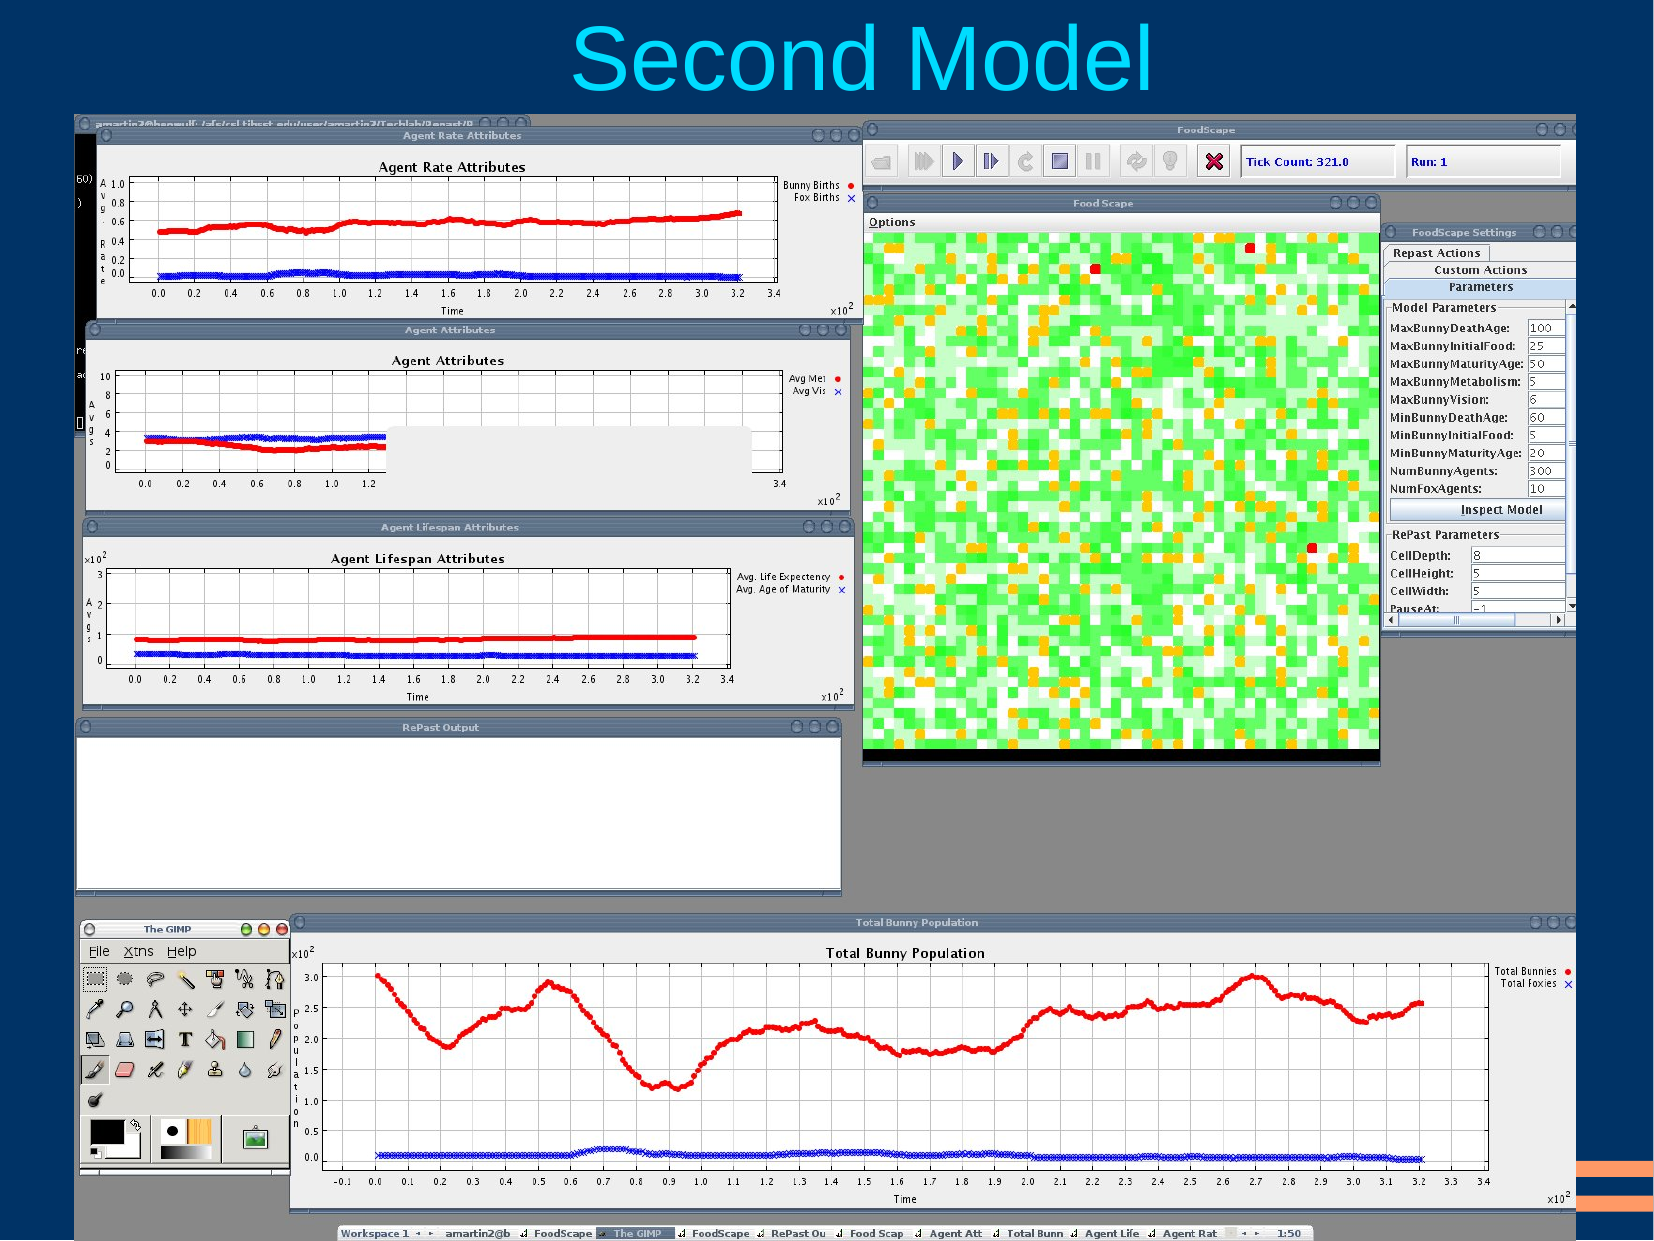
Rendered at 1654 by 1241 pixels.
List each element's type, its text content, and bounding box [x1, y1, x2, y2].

text_box Second Model [375, 0, 1351, 114]
picture [74, 114, 1576, 1241]
